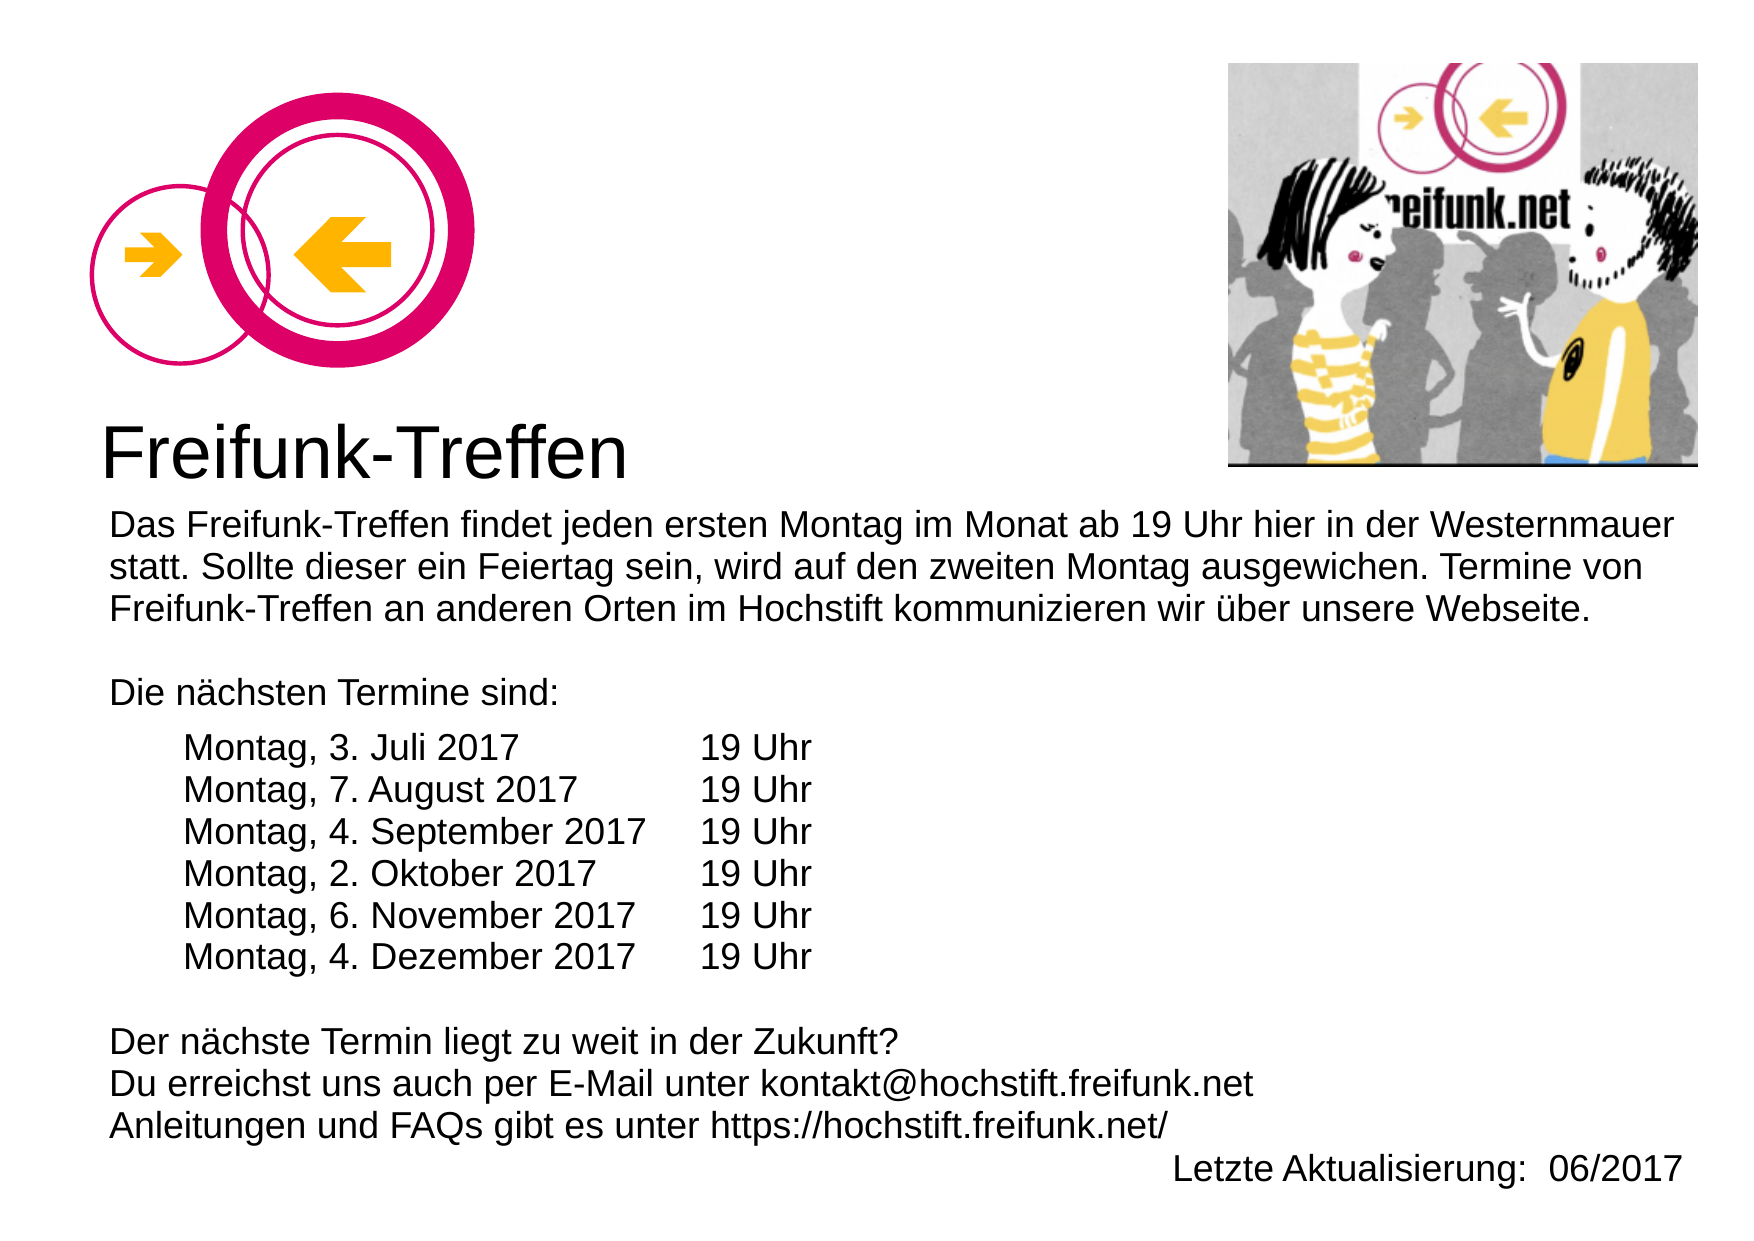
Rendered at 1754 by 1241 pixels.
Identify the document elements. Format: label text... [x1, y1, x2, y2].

picture [1228, 63, 1698, 467]
picture [66, 64, 502, 395]
text_box Letzte Aktualisierung: 06/2017 [1157, 1139, 1703, 1197]
text_box Freifunk-Treffen [85, 403, 645, 502]
text_box Das Freifunk-Treffen findet jeden ersten Montag im Monat ab 19 Uhr hier in der Westernmauer statt. Sollte dieser ein Feiertag sein, wird auf den zweiten Montag ausgewichen. Termine von Freifunk-Treffen an anderen Orten im Hochstift kommunizieren wir über unsere Webseite. Die nächsten Termine sind: Montag, 3. Juli 2017 19 Uhr Montag, 7. August 2017 19 Uhr Montag, 4. September 2017 19 Uhr Montag, 2. Oktober 2017 19 Uhr Montag, 6. November 2017 19 Uhr Montag, 4. Dezember 2017 19 Uhr Der nächste Termin liegt zu weit in der Zukunft? Du erreichst uns auch per E-Mail unter kontakt@hochstift.freifunk.net Anleitungen und FAQs gibt es unter https://hochstift.freifunk.net/ [94, 496, 1695, 1196]
